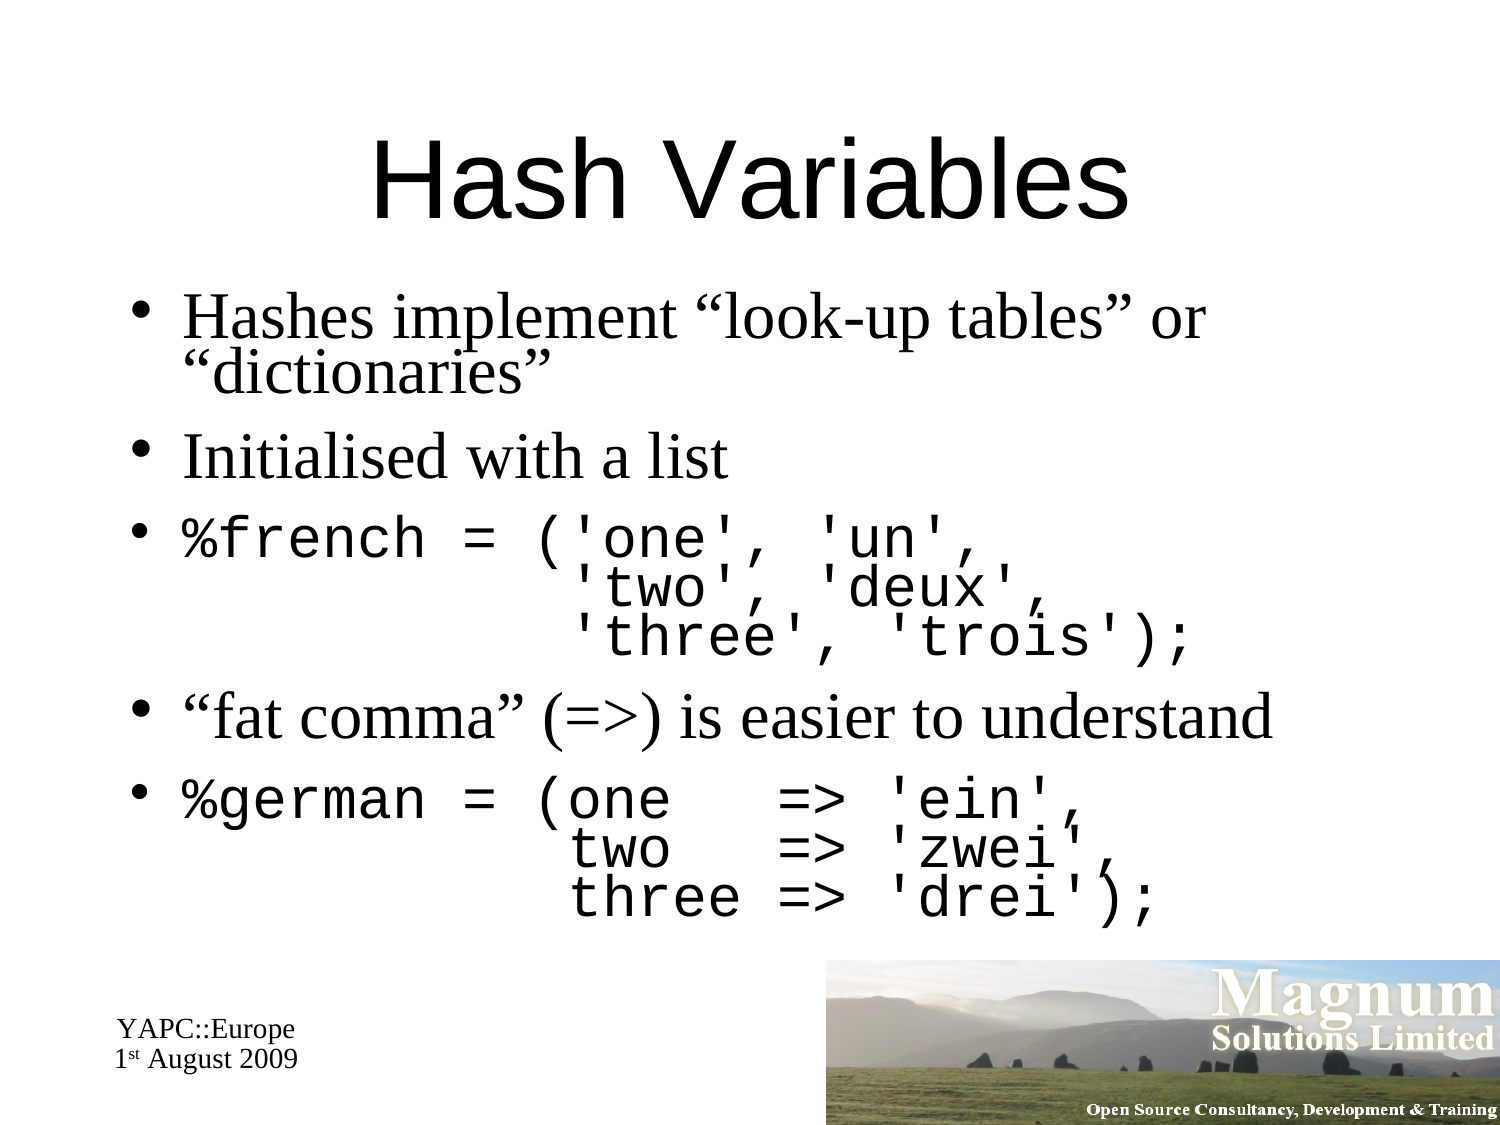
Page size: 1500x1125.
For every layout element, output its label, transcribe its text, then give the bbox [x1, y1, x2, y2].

title Hash Variables [112, 62, 1388, 250]
list Hashes implement “look-up tables” or “dictionaries” Initialised with a list %french = ('one', 'un', 'two', 'deux', 'three', 'trois'); “fat comma” (=>) is easier to understand %german = (one => 'ein', two => 'zwei', three => 'drei'); [112, 295, 1388, 946]
picture [826, 960, 1500, 1125]
